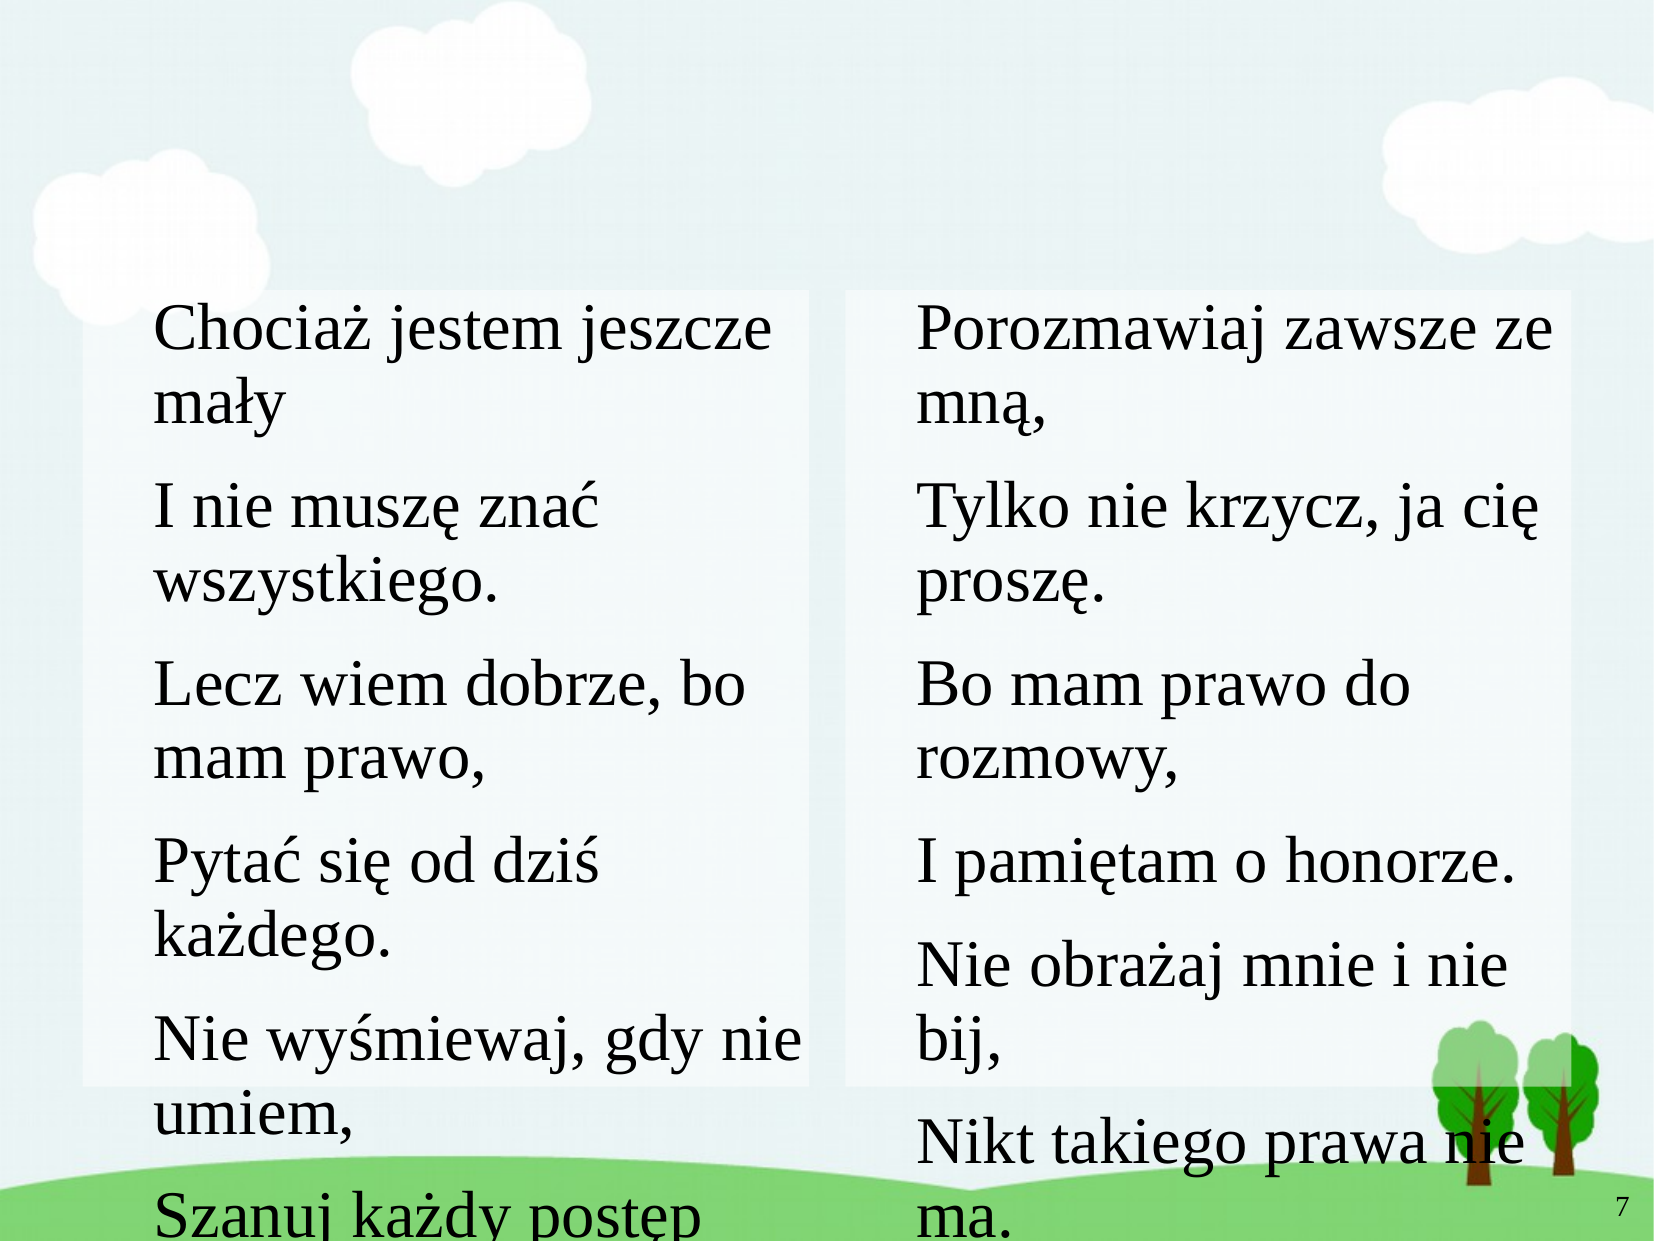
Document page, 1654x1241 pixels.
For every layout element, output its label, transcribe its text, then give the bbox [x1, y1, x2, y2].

list Porozmawiaj zawsze ze mną, Tylko nie krzycz, ja cię proszę. Bo mam prawo do rozmowy, I pamiętam o honorze. Nie obrażaj mnie i nie bij, Nikt takiego prawa nie ma. Ani mama, ani tata, Ani nawet pani Henia. A na koniec bym zapomniał, Byś mnie kochał należycie. Bo to ty rodzicu drogi, Dałeś mi na ziemi życie. [845, 290, 1572, 1087]
picture [0, 0, 1654, 1241]
picture [679, 1209, 694, 1235]
picture [648, 1208, 661, 1219]
list Chociaż jestem jeszcze mały I nie muszę znać wszystkiego. Lecz wiem dobrze, bo mam prawo, Pytać się od dziś każdego. Nie wyśmiewaj, gdy nie umiem, Szanuj każdy postęp mały. Ja przez lata tej nauki, Także będę doskonały. Ucz mnie kochać i przytulać, Bo mam prawo do miłości. Jeśli mnie nauczysz dobrze, Nie zobaczysz u mnie złości. [82, 290, 809, 1087]
picture [538, 1209, 553, 1235]
